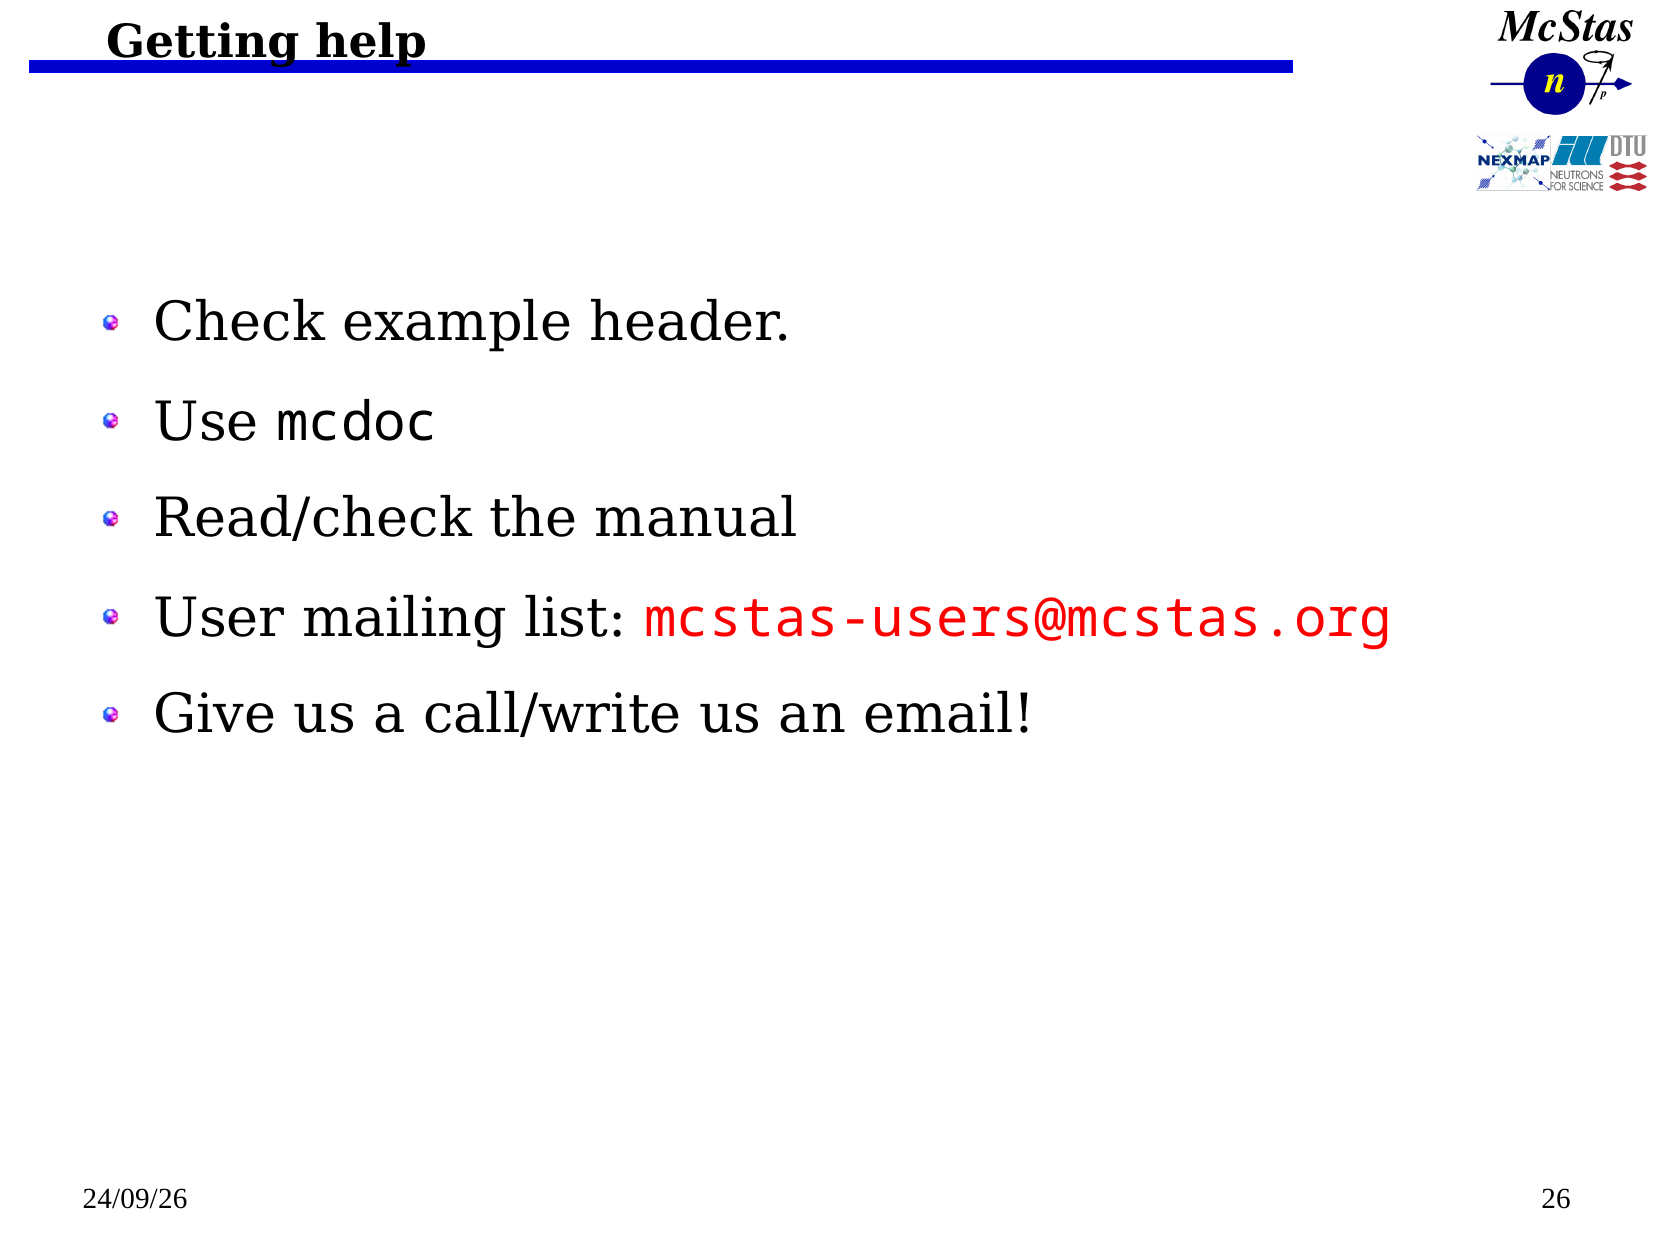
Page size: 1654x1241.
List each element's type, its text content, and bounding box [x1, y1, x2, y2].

title Getting help [106, 11, 1489, 71]
list Check example header. Use mcdoc Read/check the manual User mailing list: mcstas-users@mcstas.org Give us a call/write us an email! [82, 290, 1571, 1010]
picture [1476, 10, 1647, 191]
